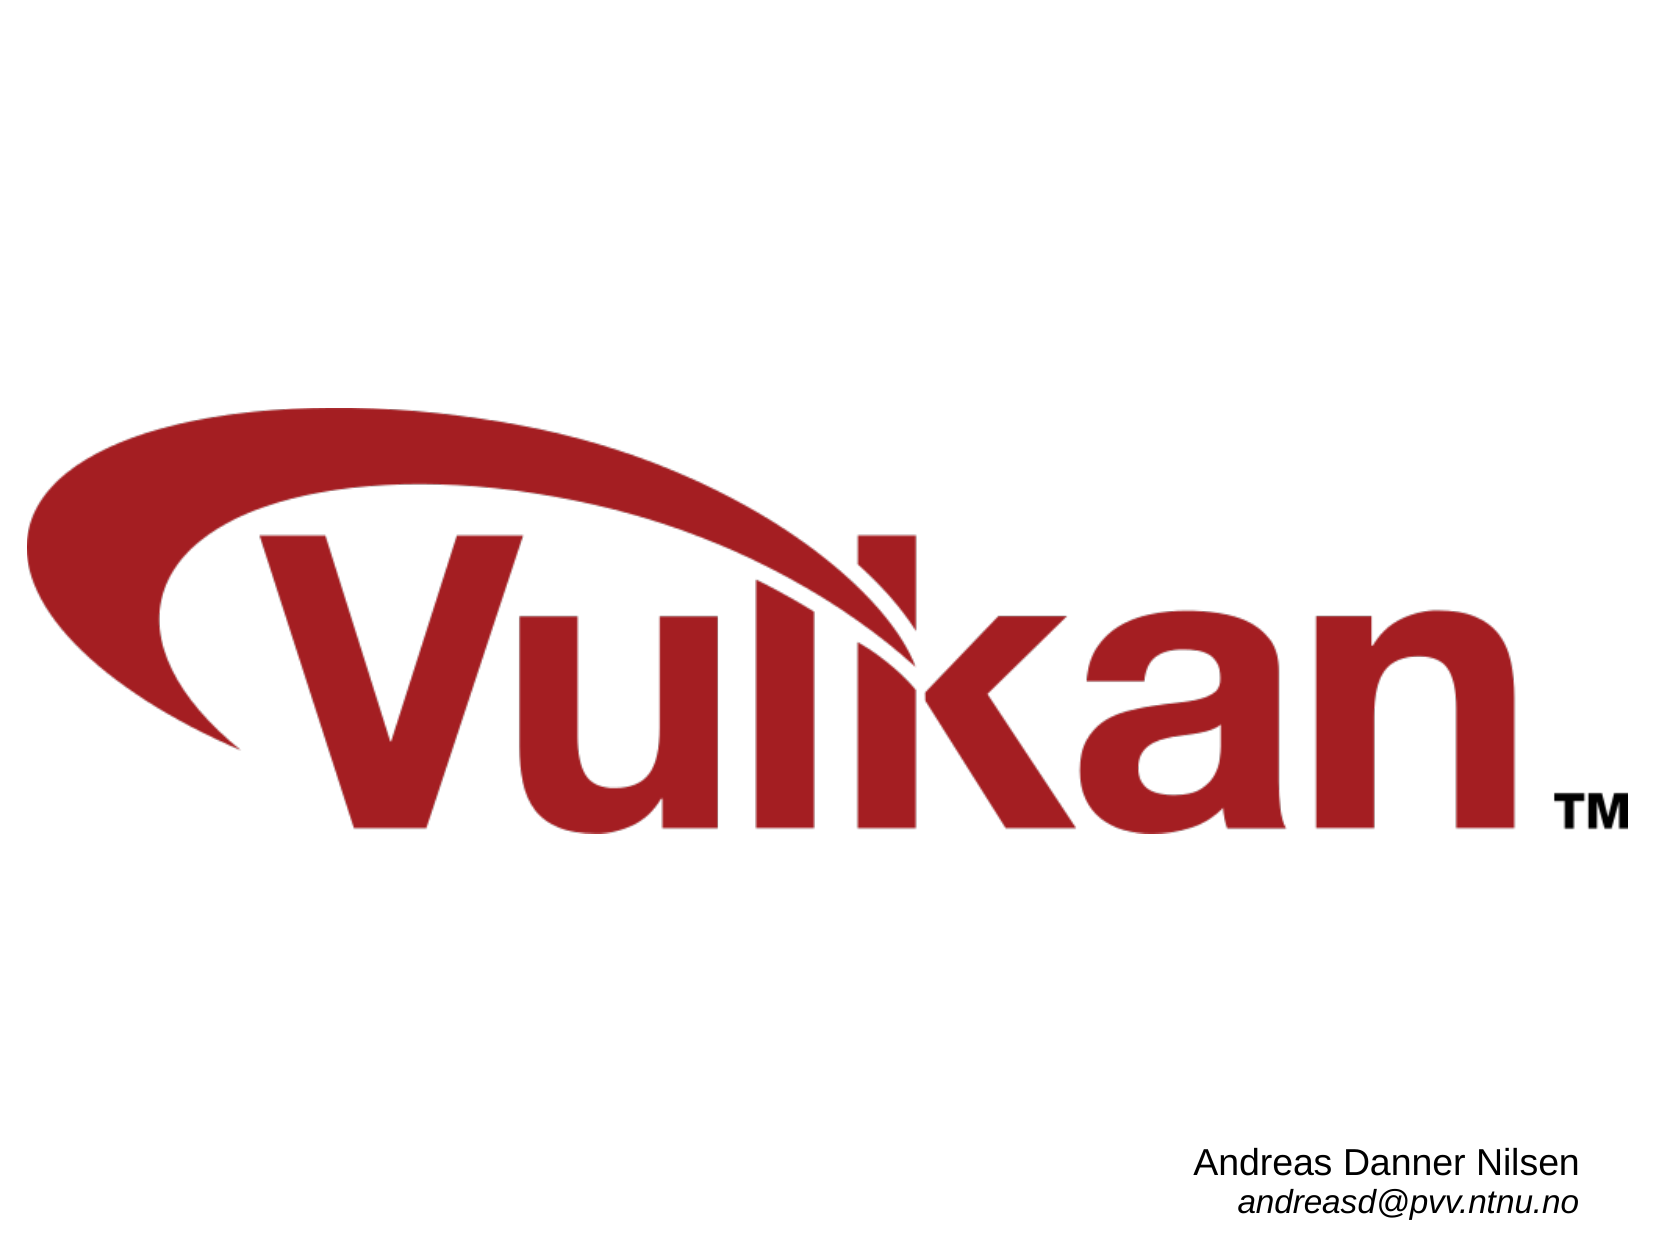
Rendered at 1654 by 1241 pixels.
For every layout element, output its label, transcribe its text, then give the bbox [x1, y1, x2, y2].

text_box Andreas Danner Nilsen andreasd@pvv.ntnu.no [1122, 1133, 1595, 1233]
picture [27, 408, 1628, 834]
